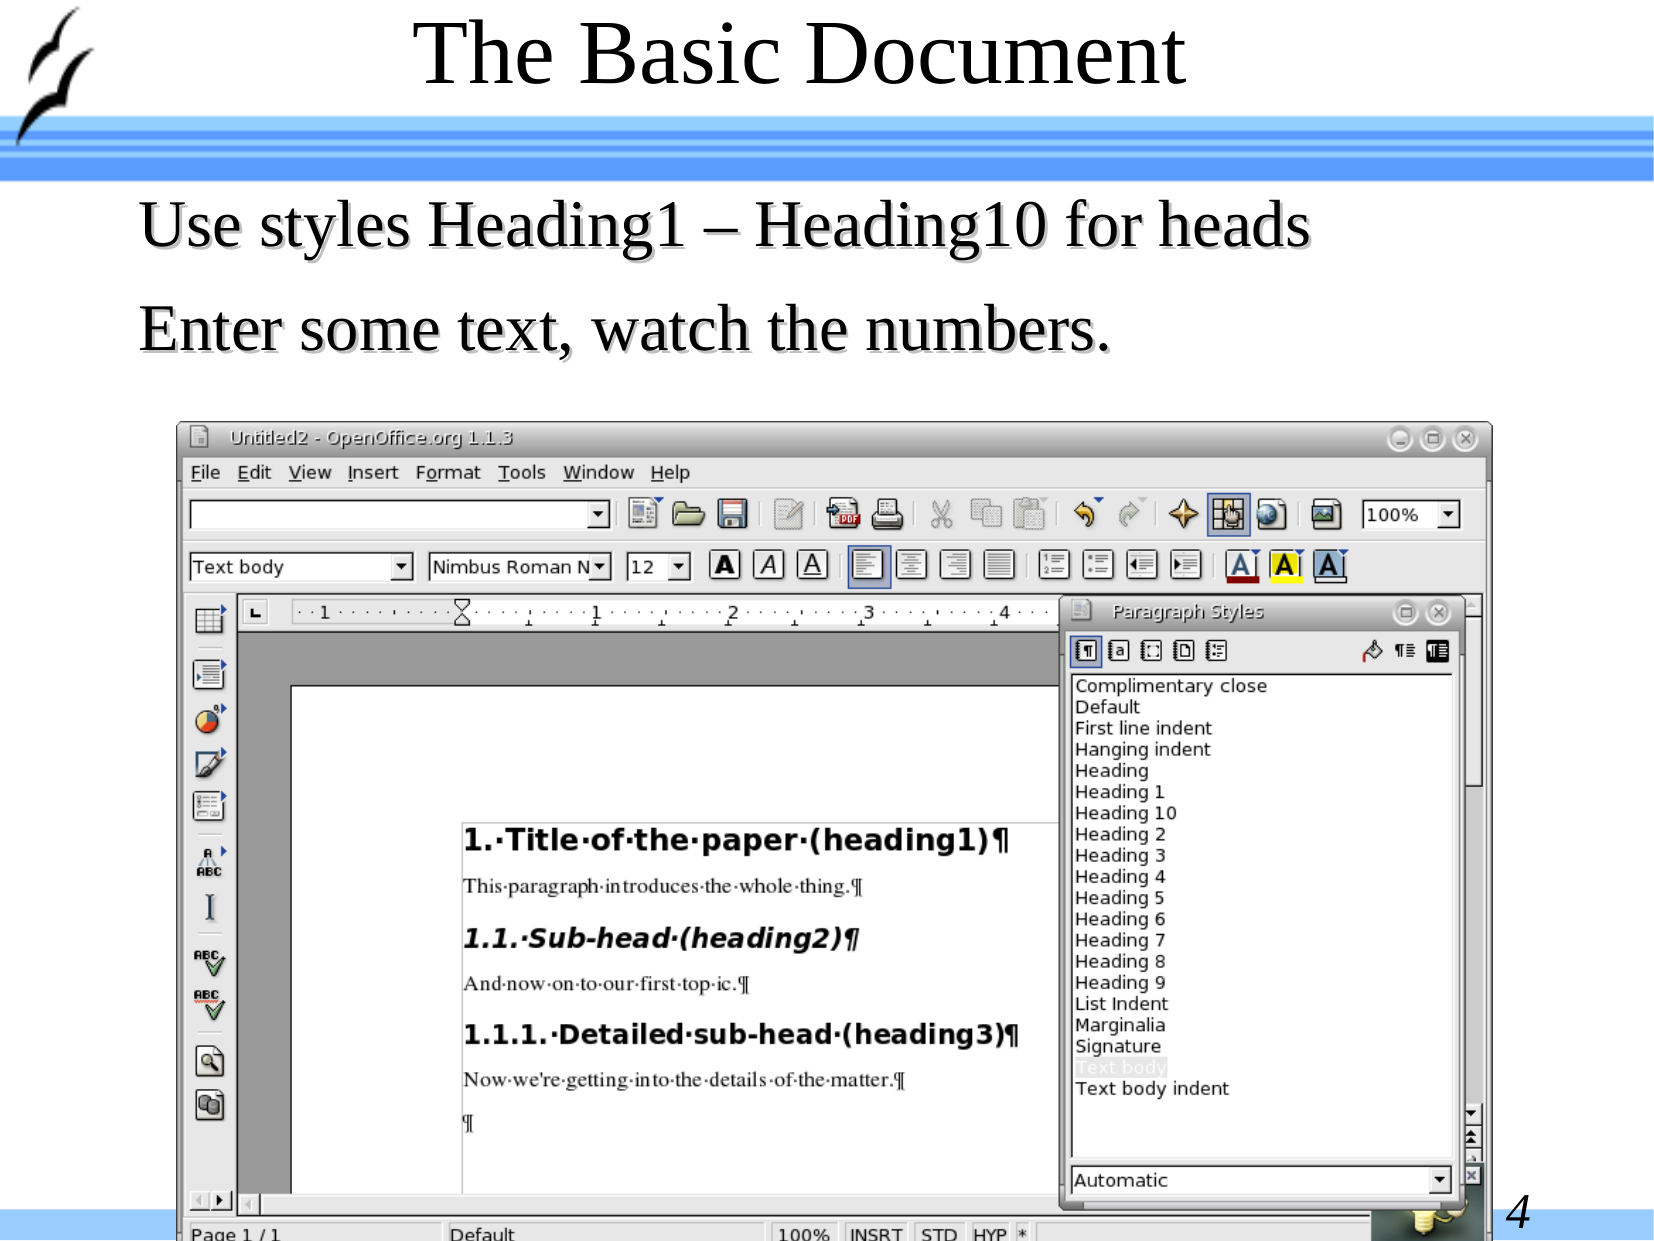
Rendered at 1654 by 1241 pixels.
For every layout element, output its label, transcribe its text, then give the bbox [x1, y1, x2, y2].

picture [0, 0, 1654, 188]
picture [176, 421, 1493, 1241]
list Use styles Heading1 – Heading10 for heads Enter some text, watch the numbers. [120, 187, 1533, 1195]
title The Basic Document [94, 0, 1507, 117]
